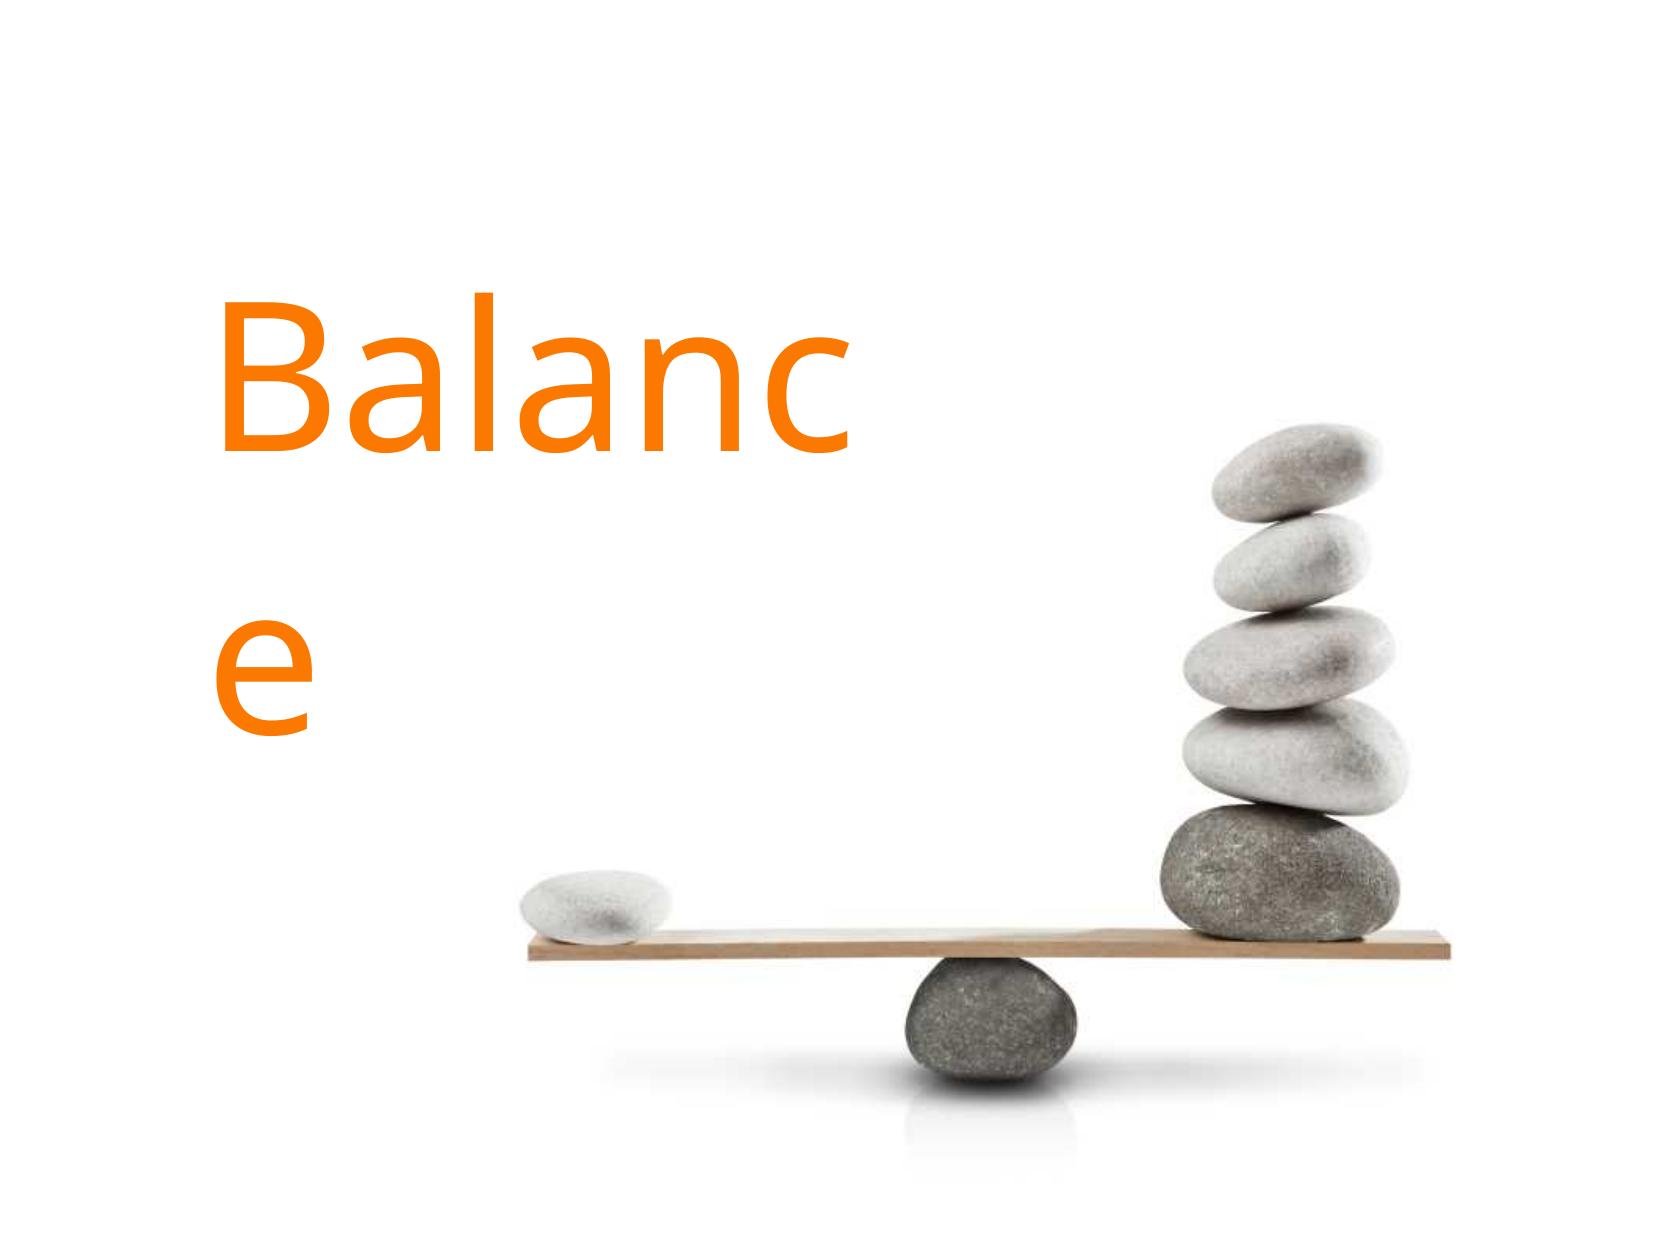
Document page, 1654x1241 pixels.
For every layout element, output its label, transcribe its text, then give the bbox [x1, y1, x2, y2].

text_box Balance [190, 221, 901, 497]
picture [326, 357, 1653, 1241]
